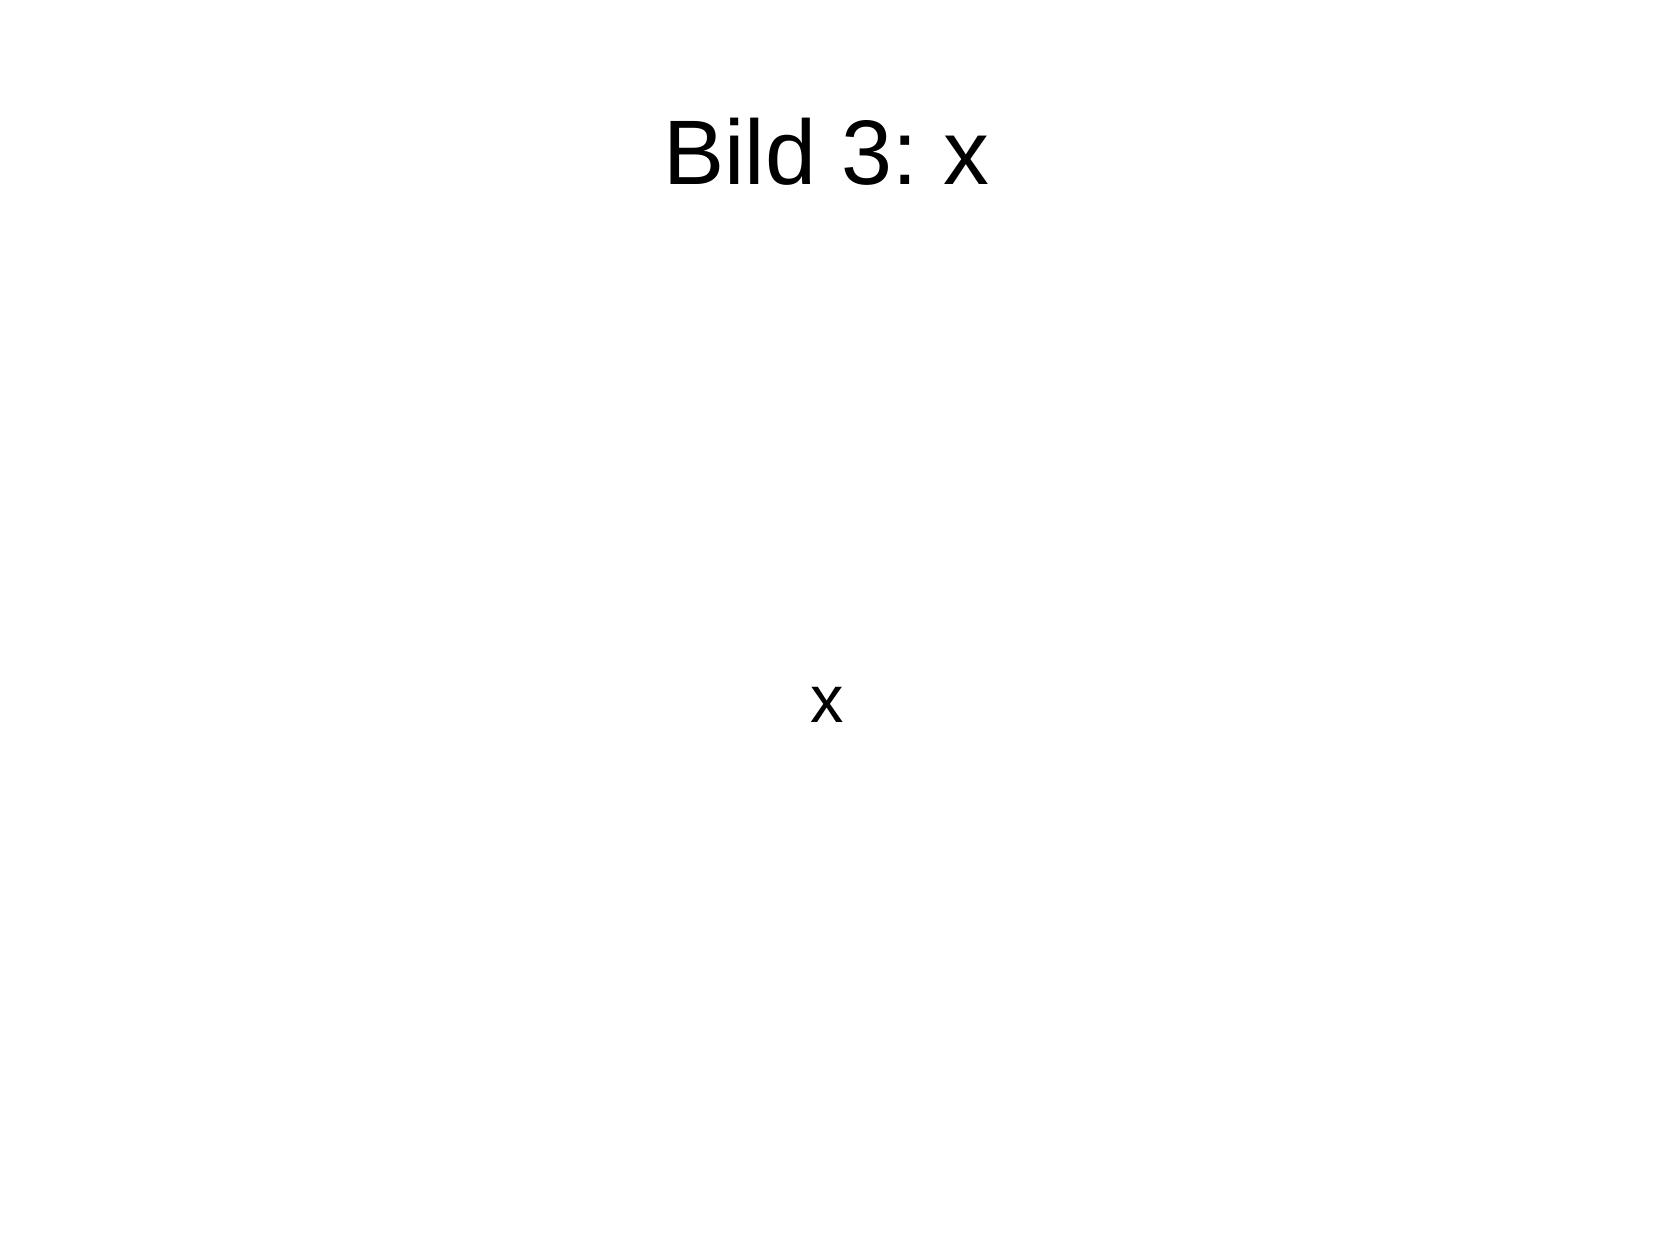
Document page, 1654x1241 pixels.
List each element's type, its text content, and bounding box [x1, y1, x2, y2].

title Bild 3: x [82, 49, 1571, 257]
subtitle x [82, 290, 1571, 1109]
